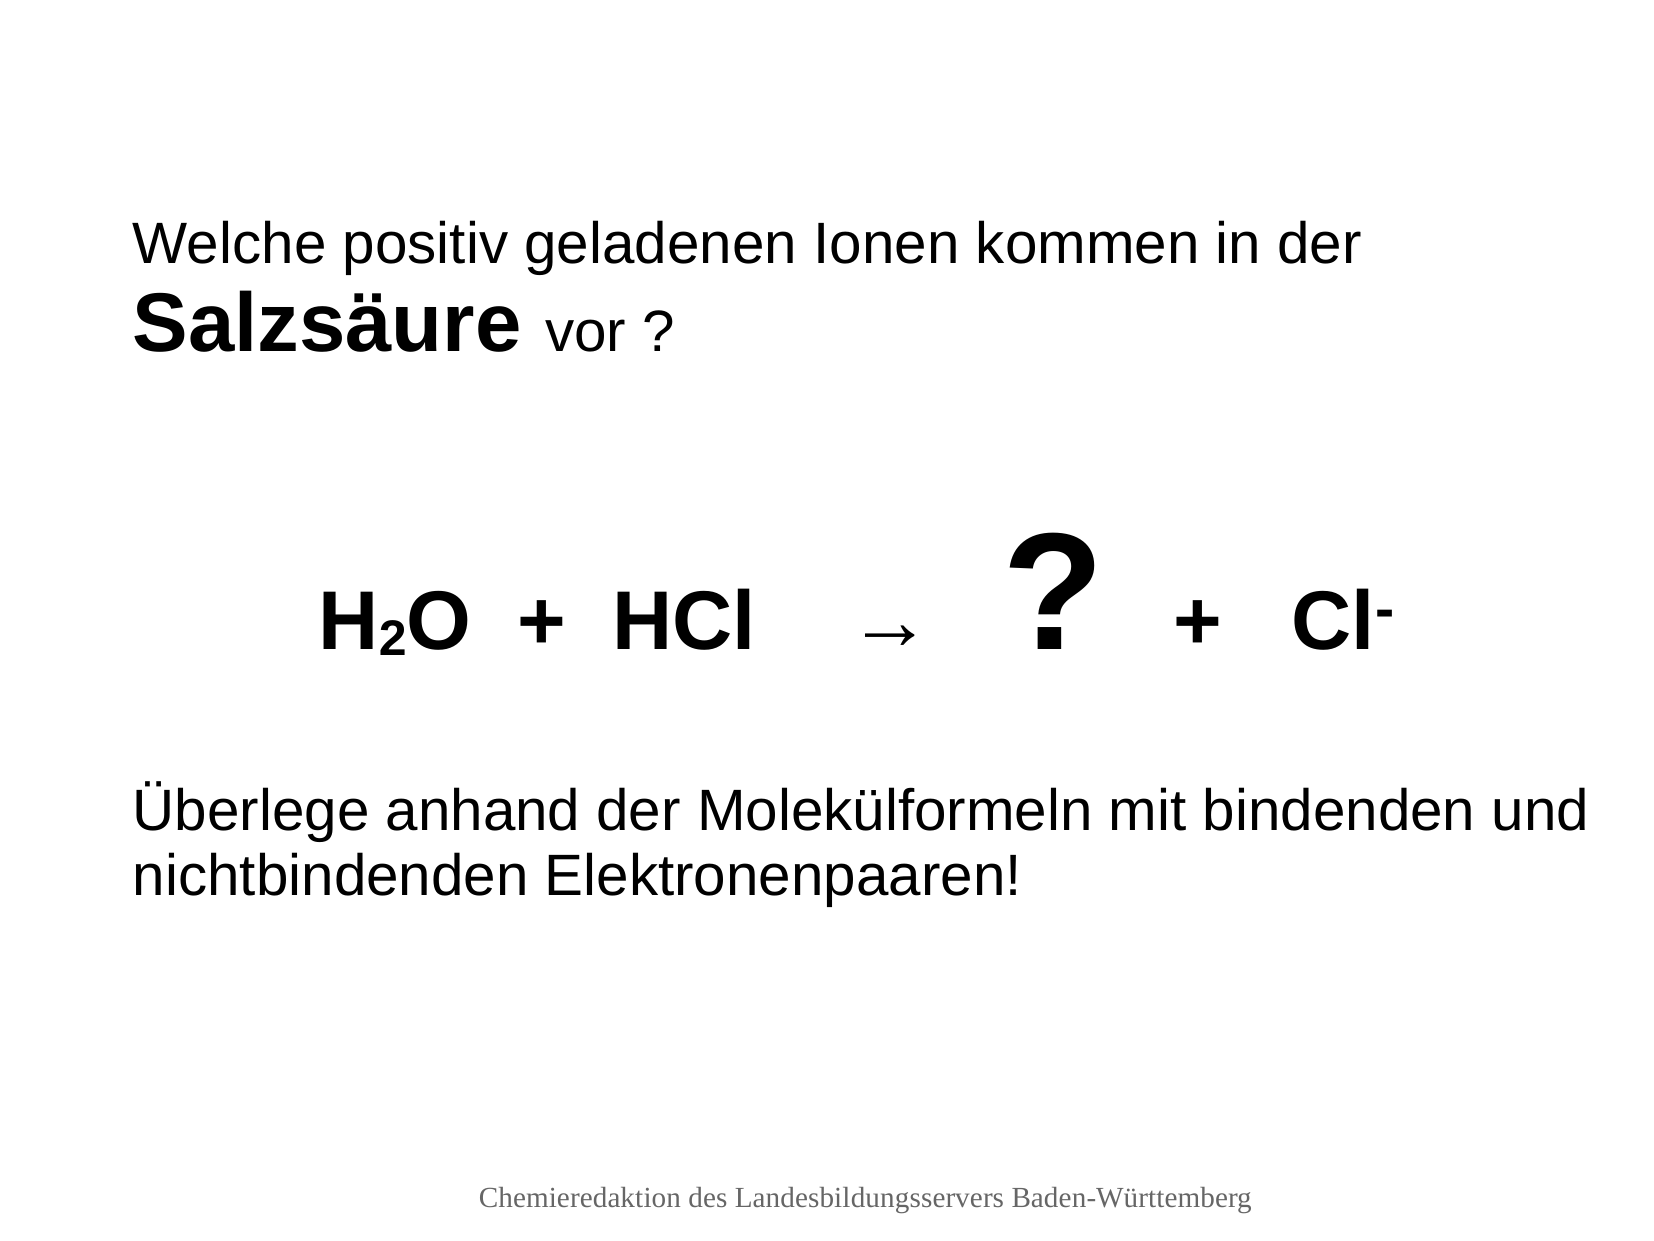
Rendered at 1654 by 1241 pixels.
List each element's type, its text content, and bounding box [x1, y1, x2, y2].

text_box Welche positiv geladenen Ionen kommen in der Salzsäure vor ? H2O + HCl → ? + Cl- Überlege anhand der Molekülformeln mit bindenden und nichtbindenden Elektronenpaaren! [118, 73, 1617, 1123]
